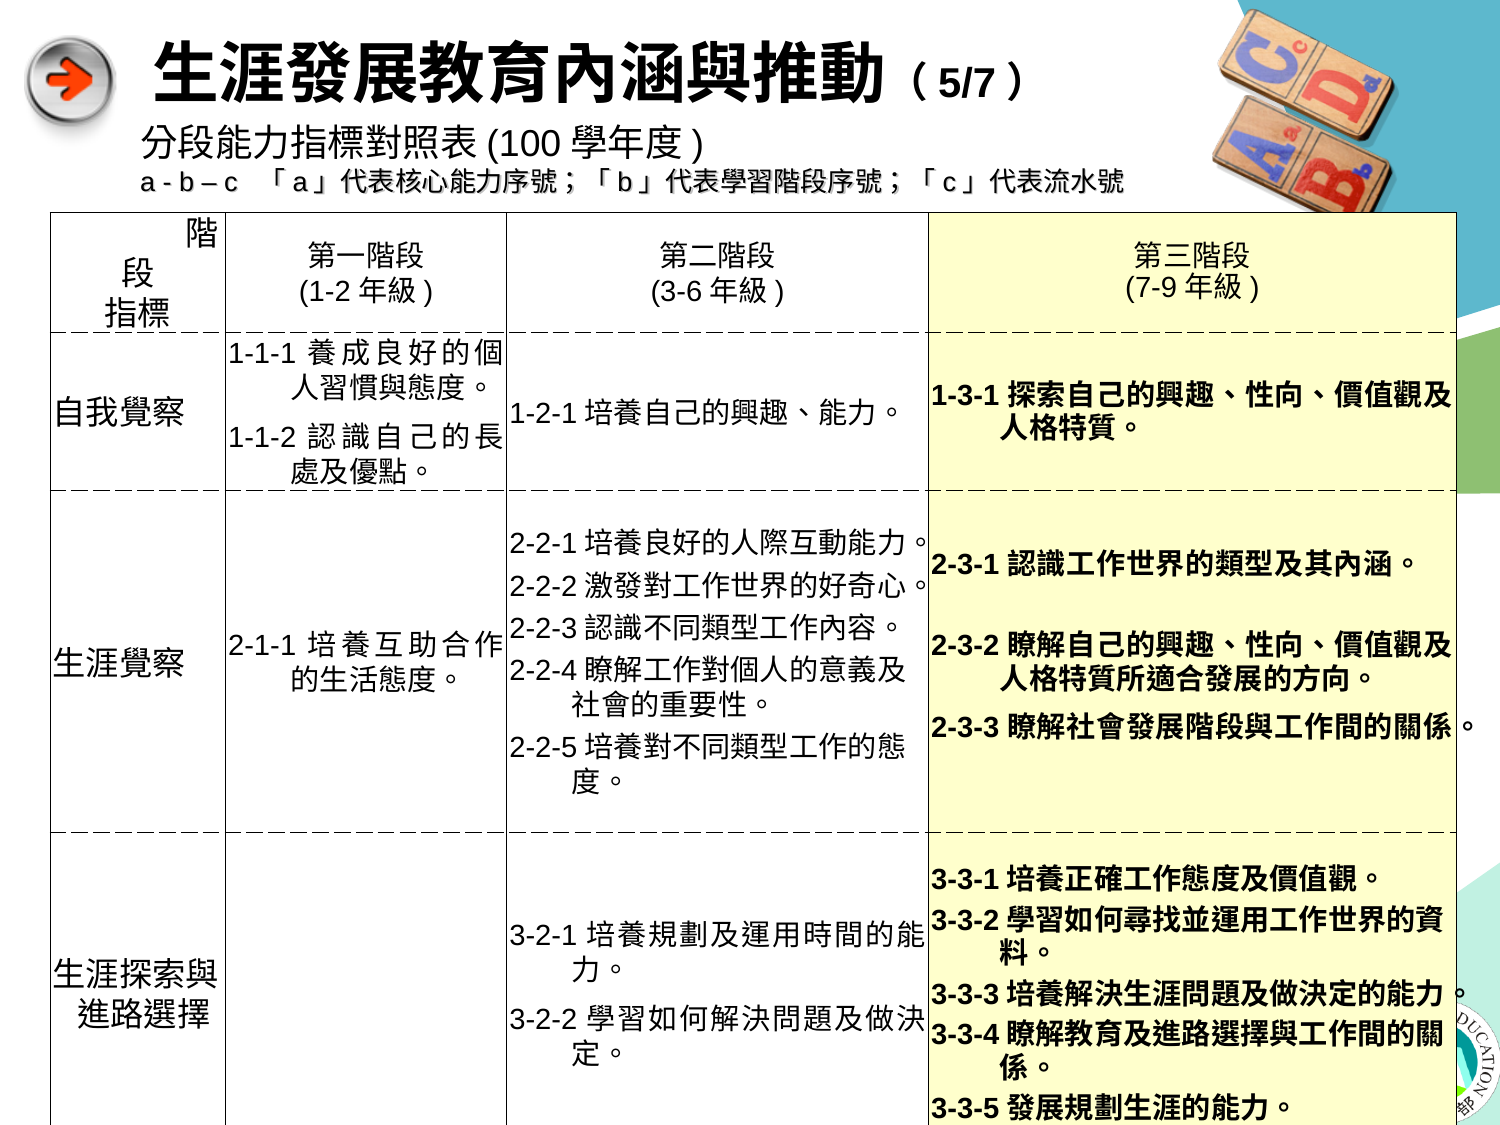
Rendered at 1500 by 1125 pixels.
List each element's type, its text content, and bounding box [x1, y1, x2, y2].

table_header 第一階段 (1-2年級) [226, 213, 506, 332]
table_cell 自我覺察 [51, 332, 225, 491]
table_cell 1-3-1探索自己的興趣、性向、價值觀及人格特質。 [929, 332, 1456, 491]
table_cell [226, 833, 506, 1125]
picture [1457, 999, 1500, 1125]
table_cell 2-1-1培養互助合作的生活態度。 [226, 491, 506, 833]
table_cell 1-2-1培養自己的興趣、能力。 [507, 332, 928, 491]
table_header 第三階段 (7-9年級) [929, 213, 1456, 332]
title 分段能力指標對照表(100學年度) a - b – c 「a」代表核心能力序號；「b」代表學習階段序號；「c」代表流水號 [125, 112, 1176, 204]
table_header 階段 指標 [51, 213, 225, 332]
picture [24, 35, 118, 150]
table_cell 1-1-1養成良好的個人習慣與態度。 1-1-2認識自己的長處及優點。 [226, 332, 506, 491]
table_cell 生涯探索與進路選擇 [51, 833, 225, 1125]
table_cell 3-2-1培養規劃及運用時間的能力。 3-2-2學習如何解決問題及做決定。 [507, 833, 928, 1125]
text_box 生涯發展教育內涵與推動（5/7） [137, 24, 1163, 118]
table_header 第二階段 (3-6年級) [507, 213, 928, 332]
picture [1212, 8, 1399, 212]
table_cell 生涯覺察 [51, 491, 225, 833]
table_cell 2-2-1培養良好的人際互動能力。 2-2-2激發對工作世界的好奇心。 2-2-3認識不同類型工作內容。 2-2-4瞭解工作對個人的意義及社會的重要性。 2-2-5培養對不同類型工作的態度。 [507, 491, 928, 833]
table_cell 2-3-1認識工作世界的類型及其內涵。 2-3-2瞭解自己的興趣、性向、價值觀及人格特質所適合發展的方向。 2-3-3瞭解社會發展階段與工作間的關係。 [929, 491, 1456, 833]
table_cell 3-3-1培養正確工作態度及價值觀。 3-3-2學習如何尋找並運用工作世界的資料。 3-3-3培養解決生涯問題及做決定的能力。 3-3-4瞭解教育及進路選擇與工作間的關係。 3-3-5發展規劃生涯的能力。 [929, 833, 1456, 1125]
